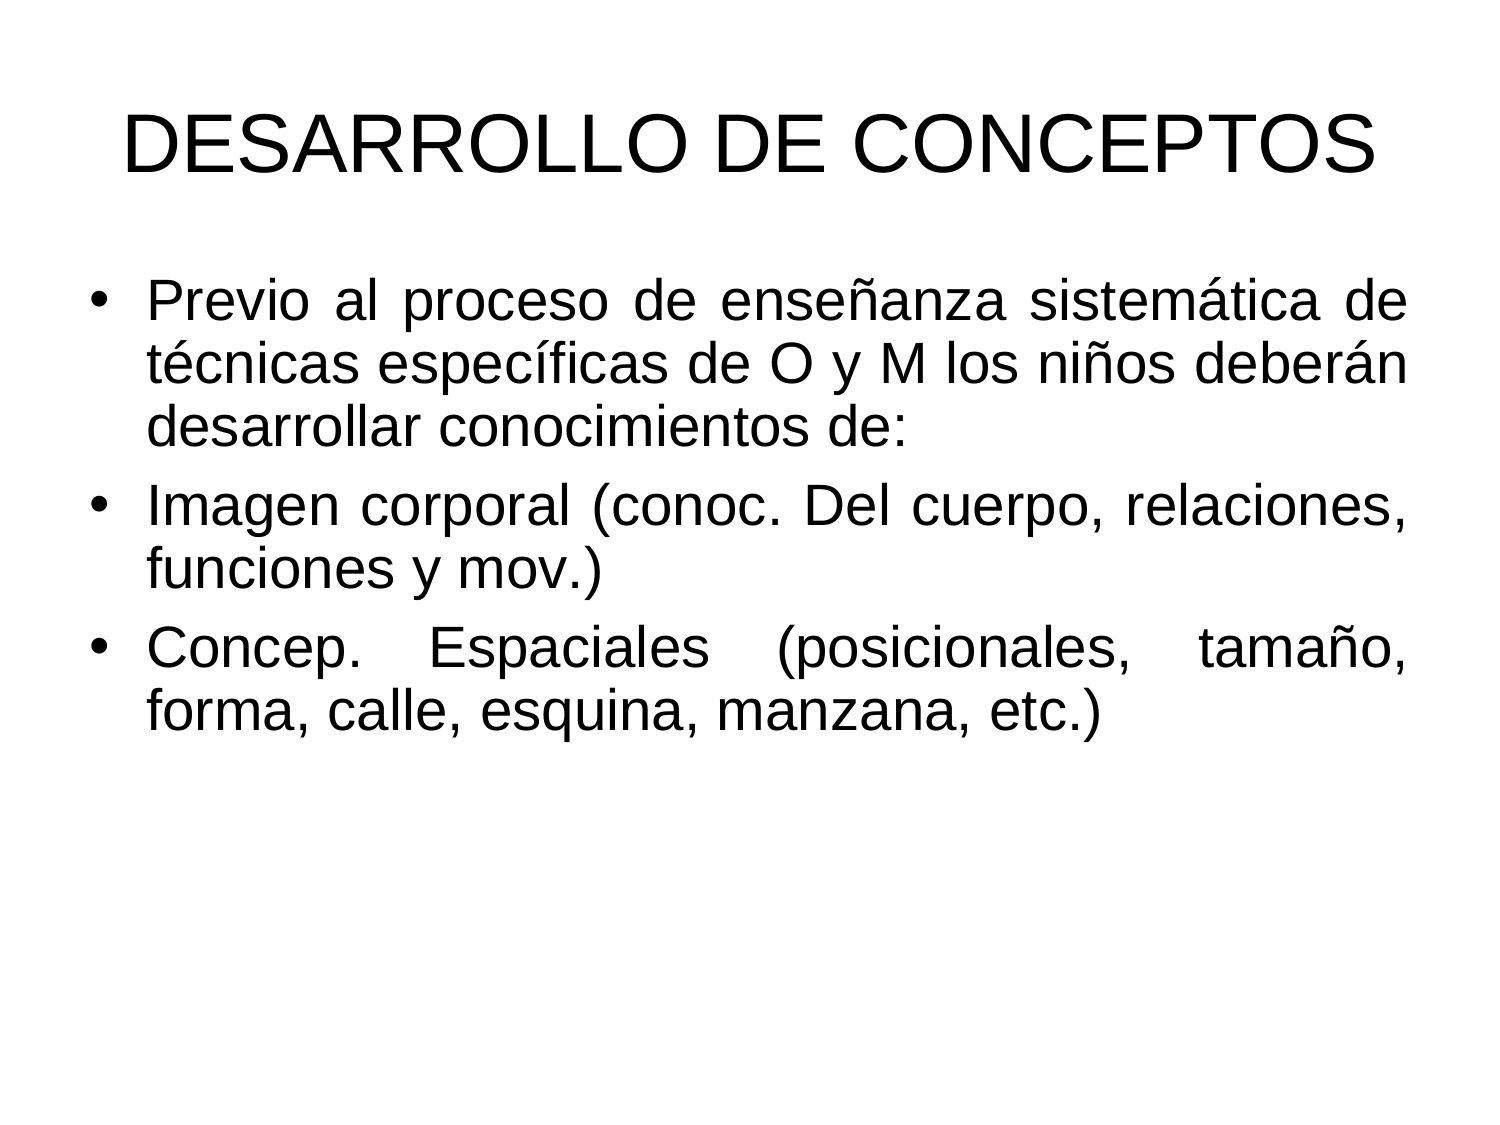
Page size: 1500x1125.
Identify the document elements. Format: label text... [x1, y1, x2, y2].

title DESARROLLO DE CONCEPTOS [75, 45, 1426, 233]
list Previo al proceso de enseñanza sistemática de técnicas específicas de O y M los niños deberán desarrollar conocimientos de: Imagen corporal (conoc. Del cuerpo, relaciones, funciones y mov.) Concep. Espaciales (posicionales, tamaño, forma, calle, esquina, manzana, etc.) [75, 262, 1426, 1005]
